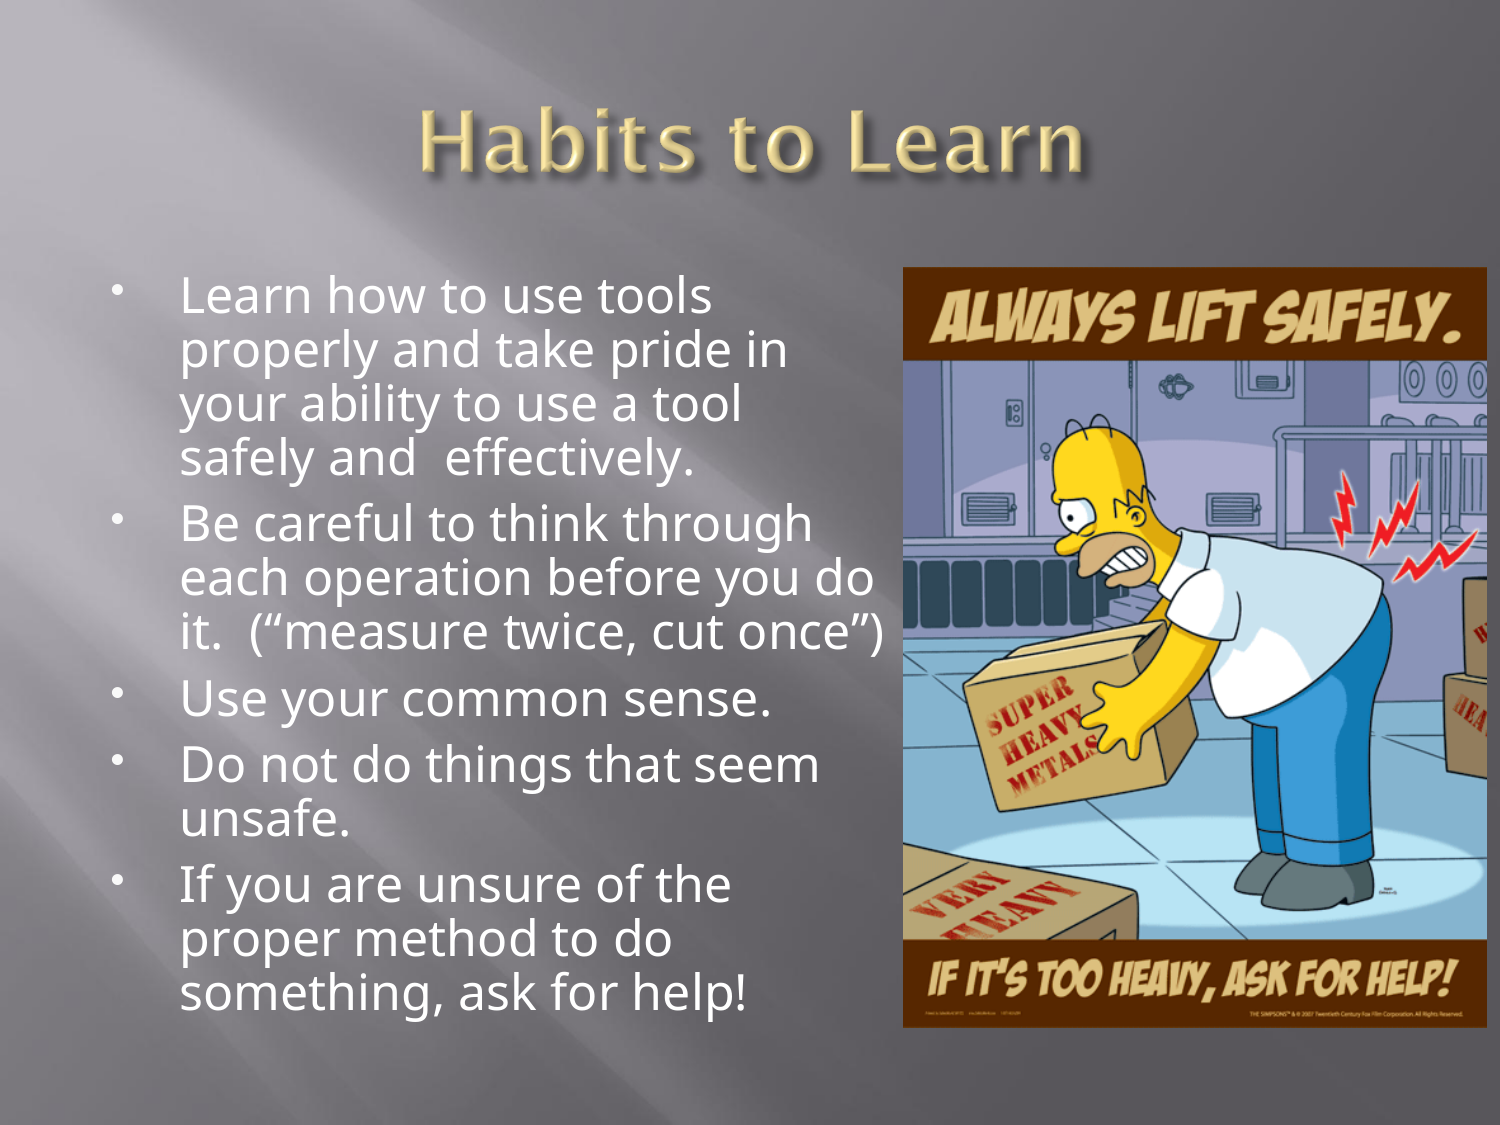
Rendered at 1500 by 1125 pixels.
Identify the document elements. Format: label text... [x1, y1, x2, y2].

list Learn how to use tools properly and take pride in your ability to use a tool safely and effectively. Be careful to think through each operation before you do it. (“measure twice, cut once”) Use your common sense. Do not do things that seem unsafe. If you are unsure of the proper method to do something, ask for help! [75, 262, 904, 1096]
picture [0, 0, 1500, 1125]
text_box [75, 45, 1426, 265]
